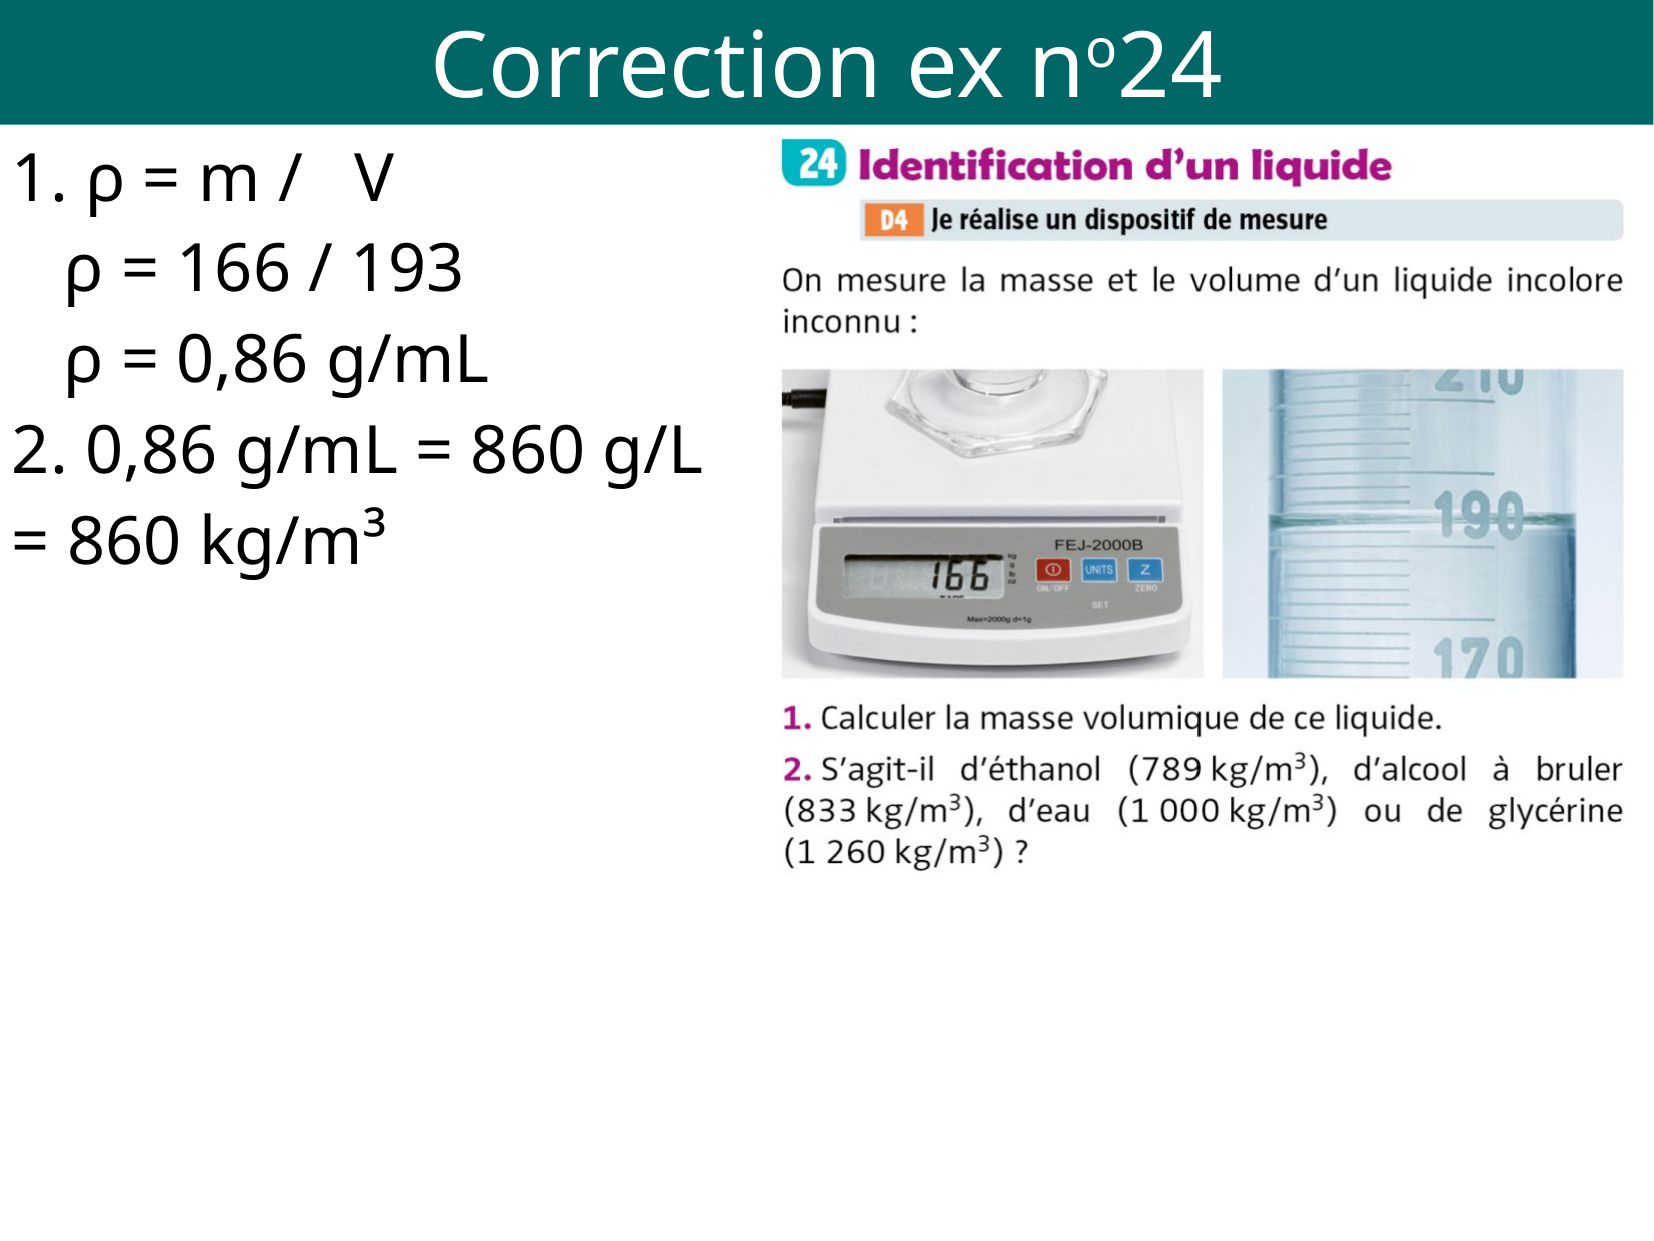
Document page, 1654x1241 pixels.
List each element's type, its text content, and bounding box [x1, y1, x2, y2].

picture [767, 129, 1629, 875]
subtitle 1. ρ = m / V ρ = 166 / 193 ρ = 0,86 g/mL 2. 0,86 g/mL = 860 g/L = 860 kg/m³ [11, 129, 1642, 1229]
title Correction ex no24 [0, 8, 1654, 116]
